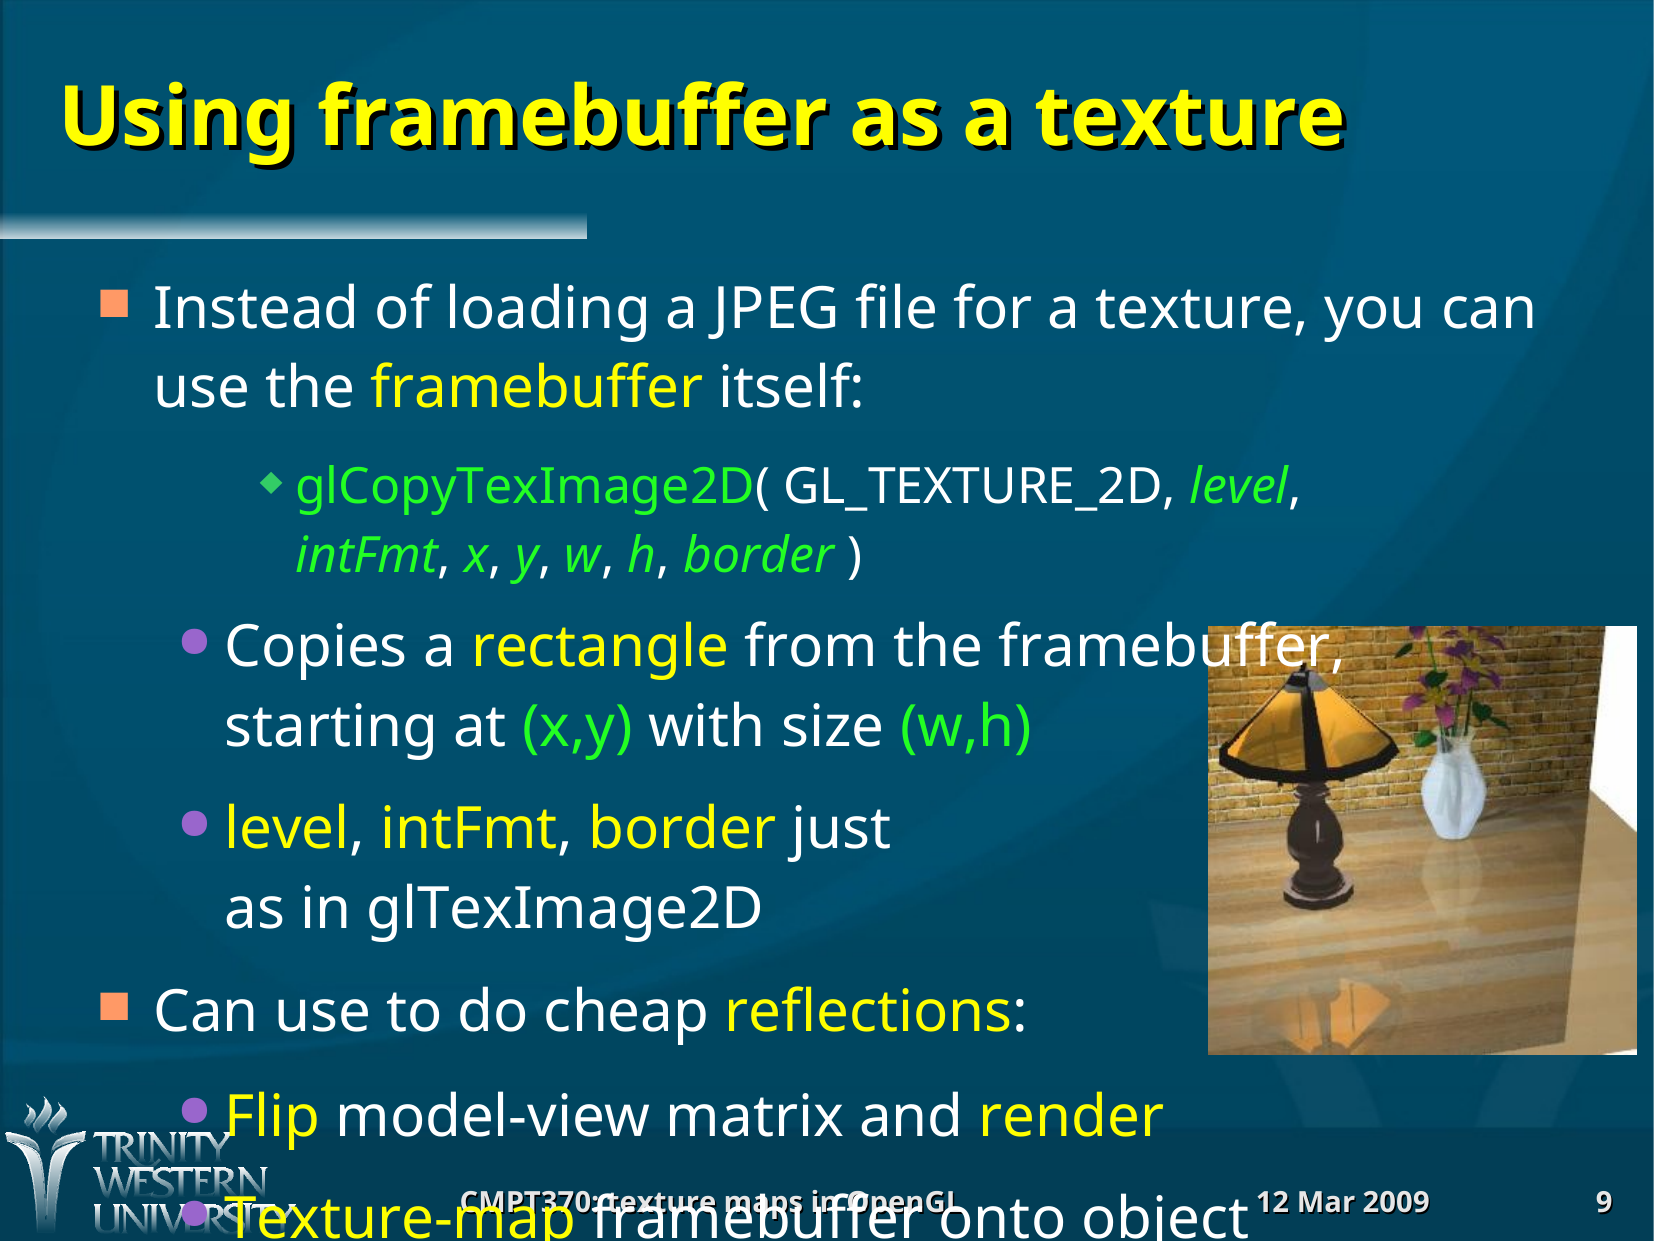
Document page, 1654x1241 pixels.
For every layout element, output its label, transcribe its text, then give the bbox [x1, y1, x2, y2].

picture [0, 233, 586, 238]
list Instead of loading a JPEG file for a texture, you can use the framebuffer itself: glCopyTexImage2D( GL_TEXTURE_2D, level, intFmt, x, y, w, h, border ) Copies a rectangle from the framebuffer, starting at (x,y) with size (w,h) level, intFmt, border just as in glTexImage2D Can use to do cheap reflections: Flip model-view matrix and render Texture-map framebuffer onto object [82, 266, 1571, 1133]
title Using framebuffer as a texture [59, 19, 1548, 208]
picture [1571, 627, 1654, 1059]
picture [38, 1227, 54, 1232]
picture [0, 214, 586, 232]
